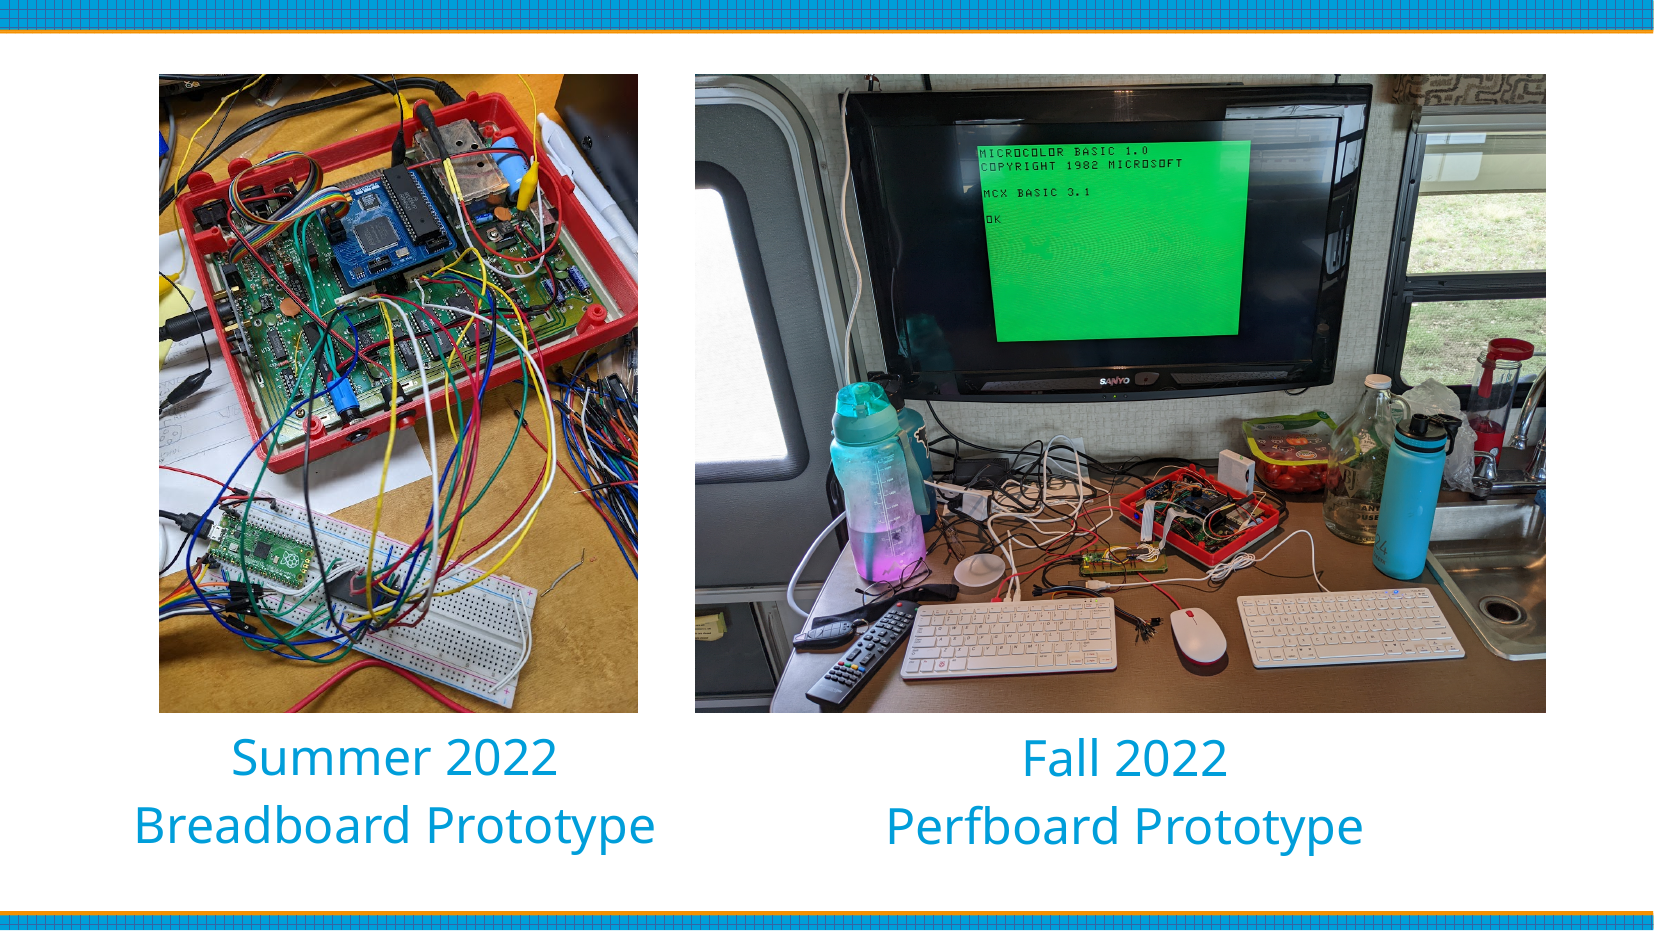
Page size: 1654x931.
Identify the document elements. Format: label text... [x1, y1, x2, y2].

text_box Summer 2022 Breadboard Prototype [76, 711, 714, 869]
text_box Fall 2022 Perfboard Prototype [787, 712, 1463, 870]
picture [695, 74, 1546, 713]
picture [159, 74, 638, 711]
